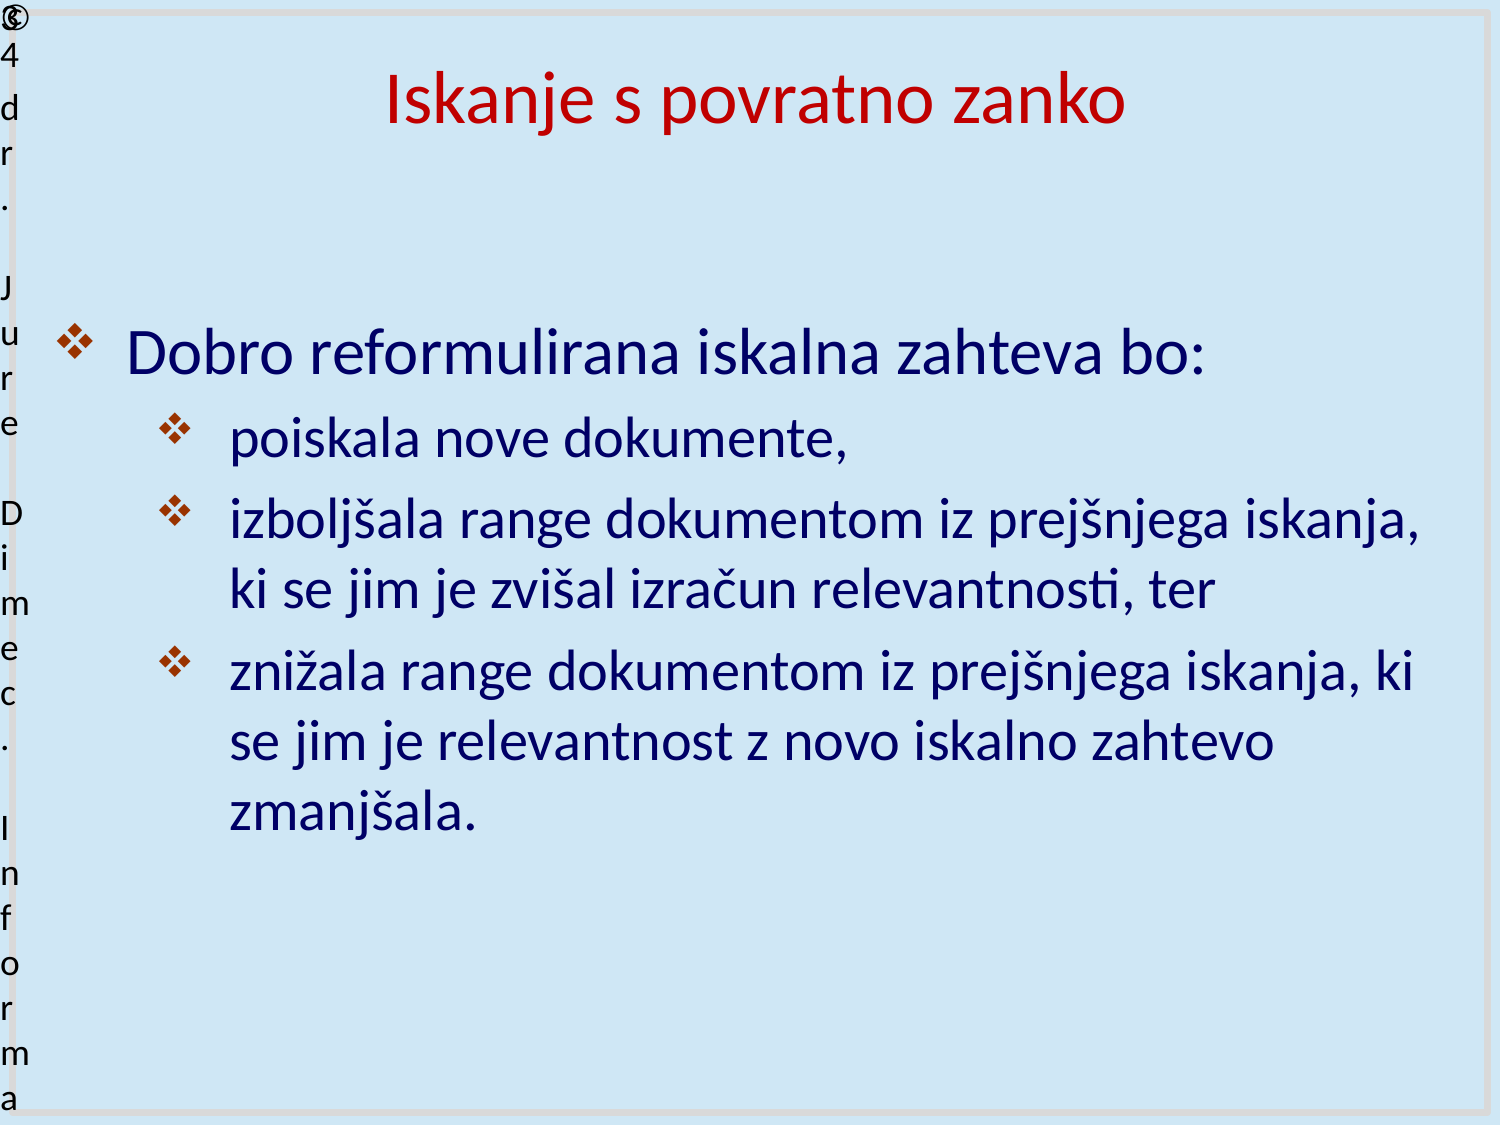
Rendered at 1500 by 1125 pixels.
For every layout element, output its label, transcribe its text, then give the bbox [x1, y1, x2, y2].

title Iskanje s povratno zanko [37, 37, 1475, 150]
list Dobro reformulirana iskalna zahteva bo: poiskala nove dokumente, izboljšala range dokumentom iz prejšnjega iskanja, ki se jim je zvišal izračun relevantnosti, ter znižala range dokumentom iz prejšnjega iskanja, ki se jim je relevantnost z novo iskalno zahtevo zmanjšala. [37, 299, 1475, 1050]
